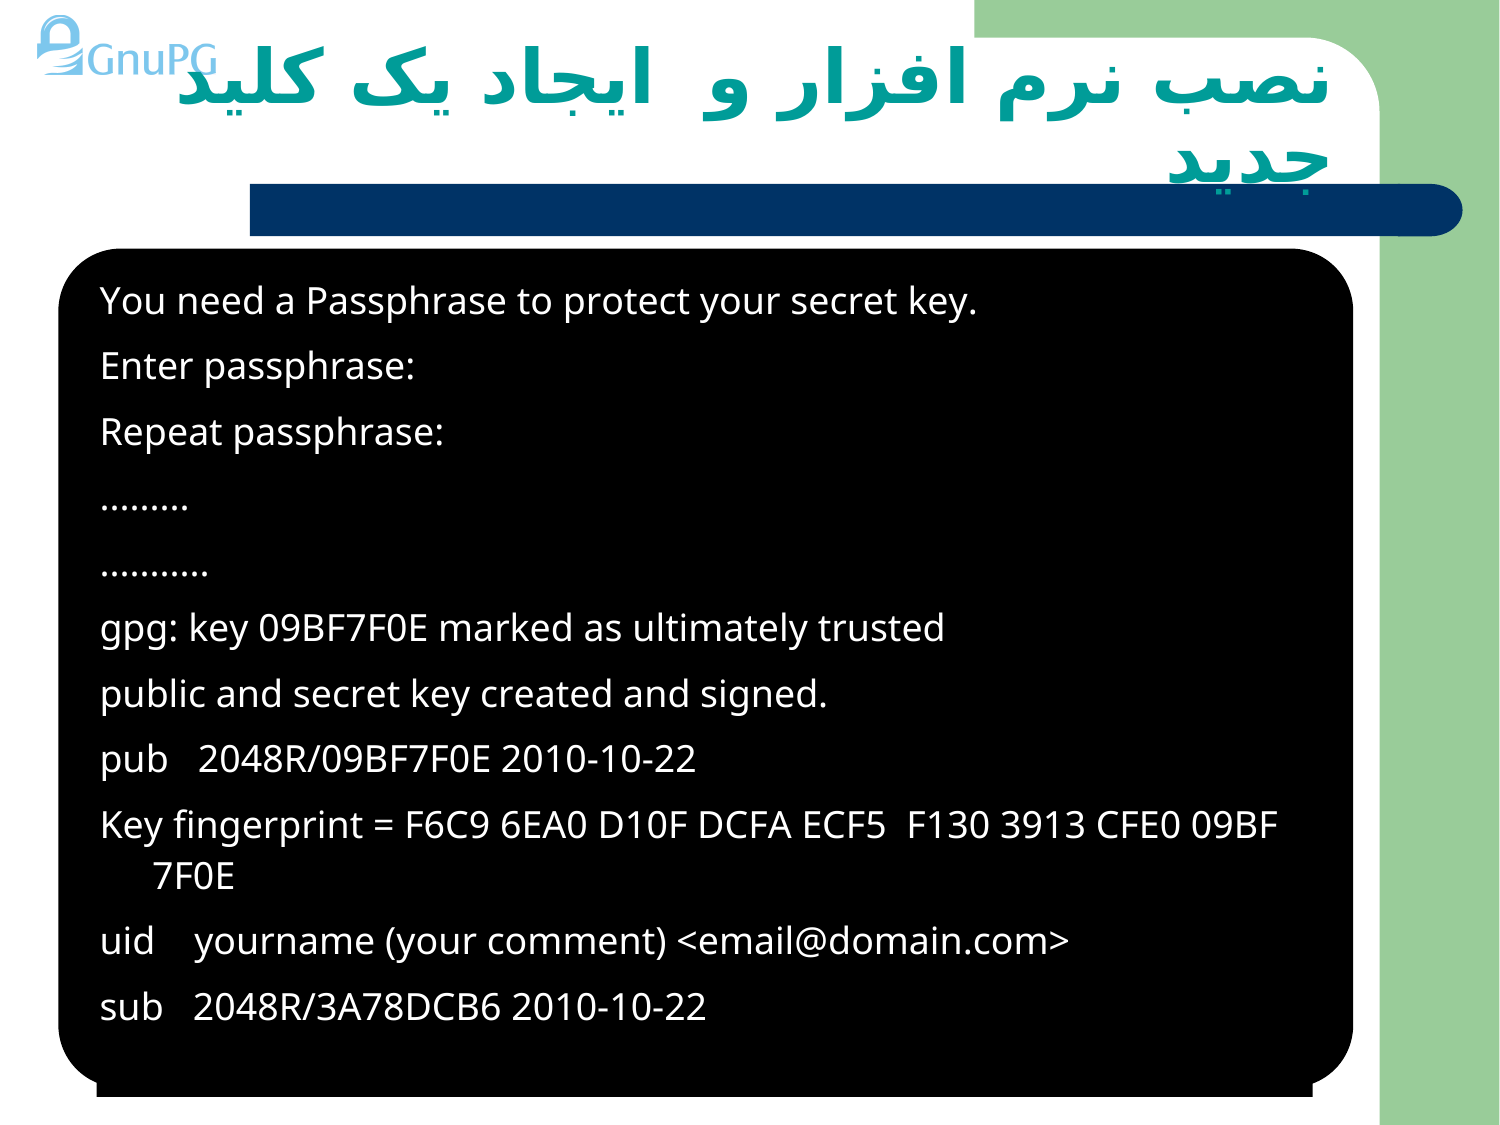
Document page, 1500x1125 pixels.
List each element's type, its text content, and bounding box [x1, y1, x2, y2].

text_box [58, 248, 1354, 1084]
title نصب نرم افزار و ایجاد یک کلید جدید [11, 37, 1335, 201]
list You need a Passphrase to protect your secret key. Enter passphrase: Repeat passphrase: ......... ........... gpg: key 09BF7F0E marked as ultimately trusted public and secret key created and signed. pub 2048R/09BF7F0E 2010-10-22 Key fingerprint = F6C9 6EA0 D10F DCFA ECF5 F130 3913 CFE0 09BF 7F0E uid yourname (your comment) <email@domain.com> sub 2048R/3A78DCB6 2010-10-22 [96, 274, 1313, 1051]
